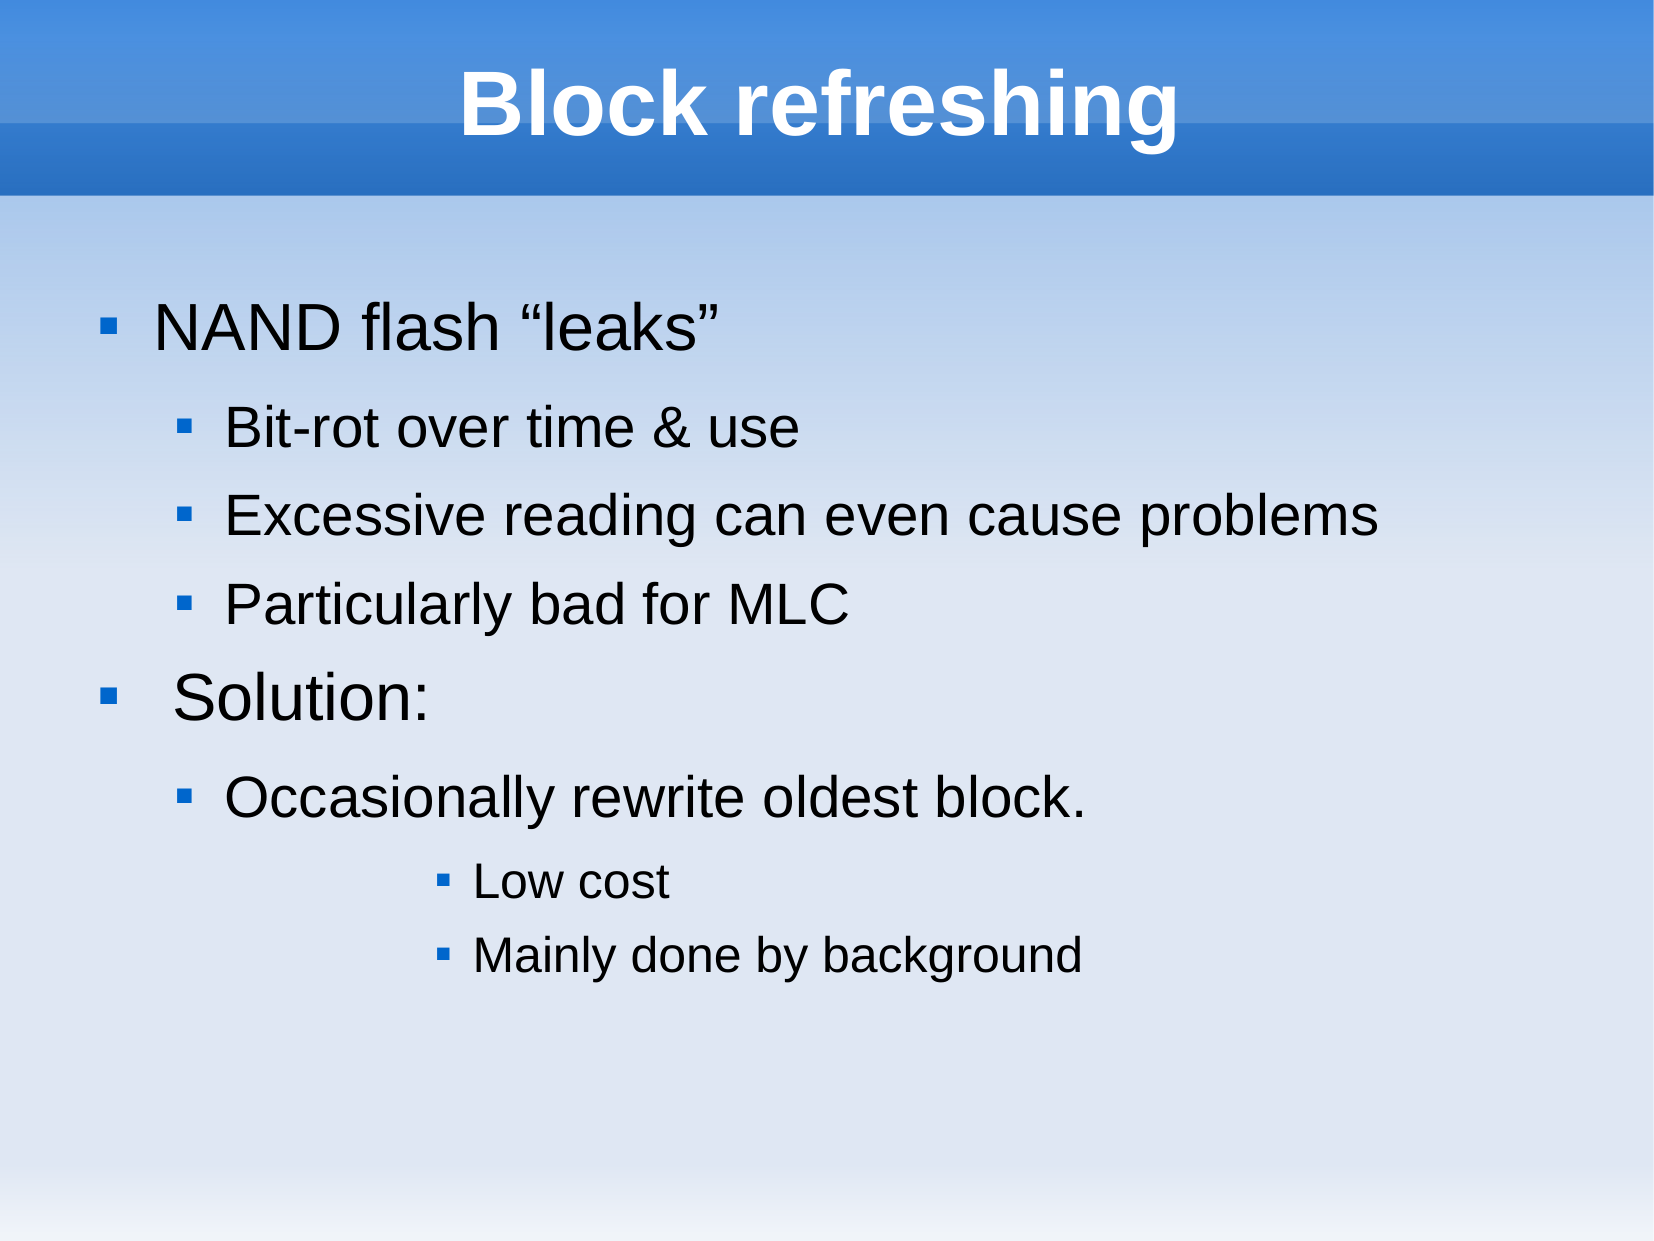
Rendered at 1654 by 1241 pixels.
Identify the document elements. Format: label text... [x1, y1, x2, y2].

picture [0, 0, 1654, 1241]
list NAND flash “leaks” Bit-rot over time & use Excessive reading can even cause problems Particularly bad for MLC Solution: Occasionally rewrite oldest block. Low cost Mainly done by background [82, 290, 1571, 1094]
title Block refreshing [76, 7, 1565, 200]
